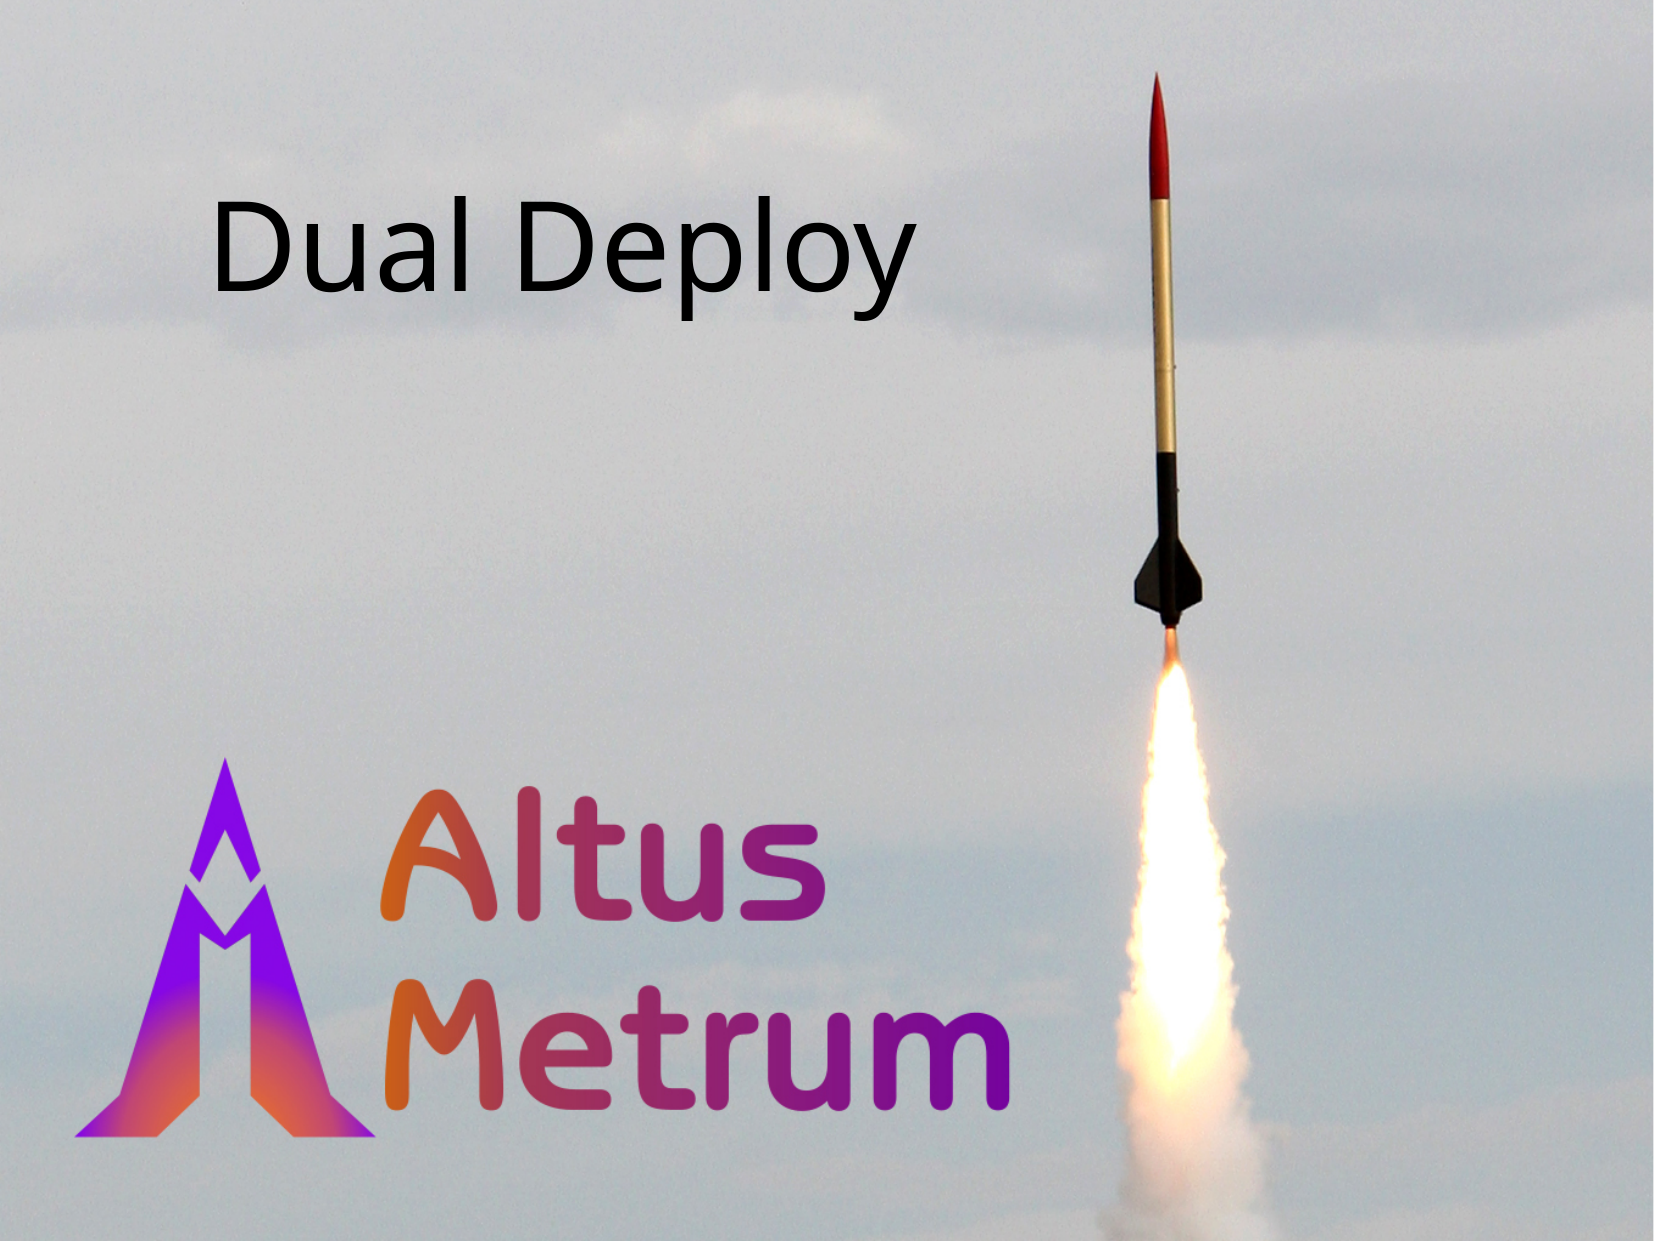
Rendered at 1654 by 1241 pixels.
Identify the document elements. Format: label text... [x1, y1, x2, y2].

text_box Dual Deploy [74, 150, 1051, 311]
picture [0, 0, 1654, 1241]
